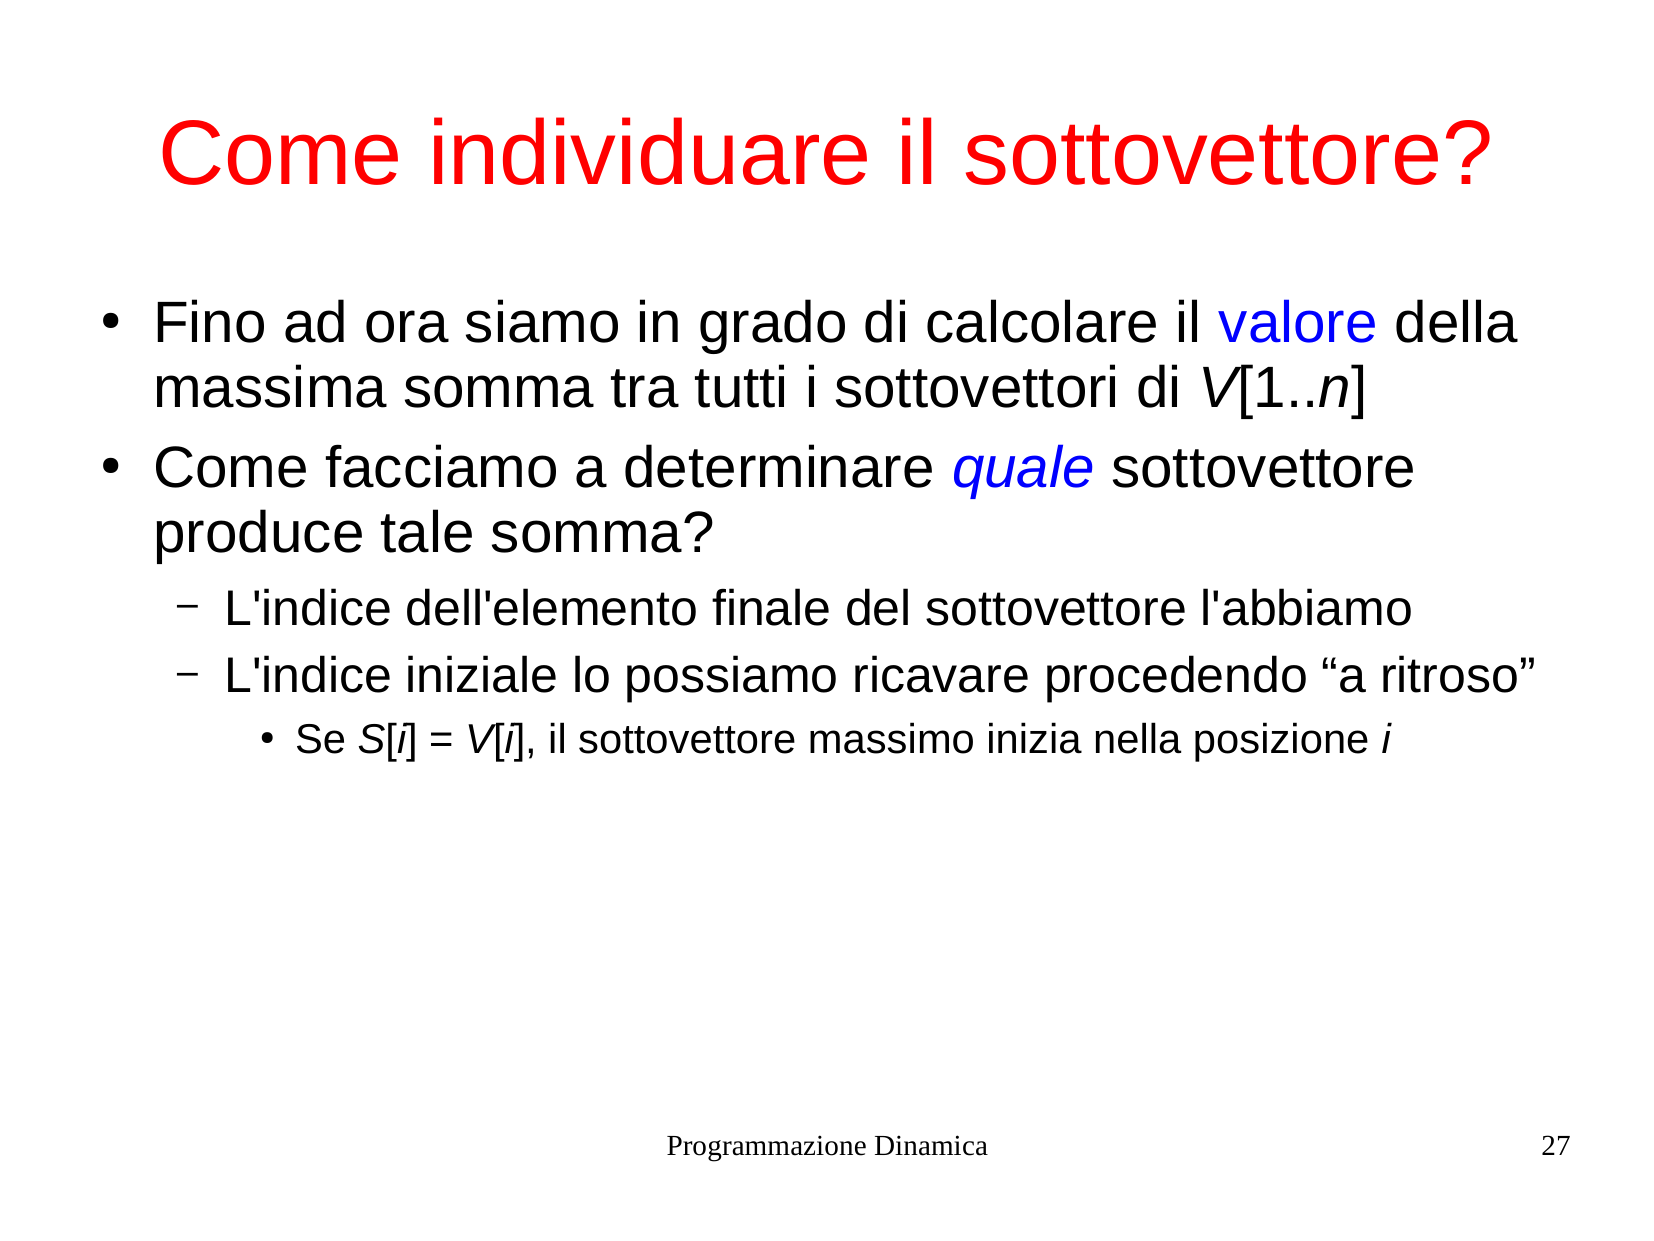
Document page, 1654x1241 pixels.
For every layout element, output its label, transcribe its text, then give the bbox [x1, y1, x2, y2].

list Fino ad ora siamo in grado di calcolare il valore della massima somma tra tutti i sottovettori di V[1..n] Come facciamo a determinare quale sottovettore produce tale somma? L'indice dell'elemento finale del sottovettore l'abbiamo L'indice iniziale lo possiamo ricavare procedendo “a ritroso” Se S[i] = V[i], il sottovettore massimo inizia nella posizione i [82, 290, 1571, 1109]
title Come individuare il sottovettore? [82, 49, 1571, 257]
